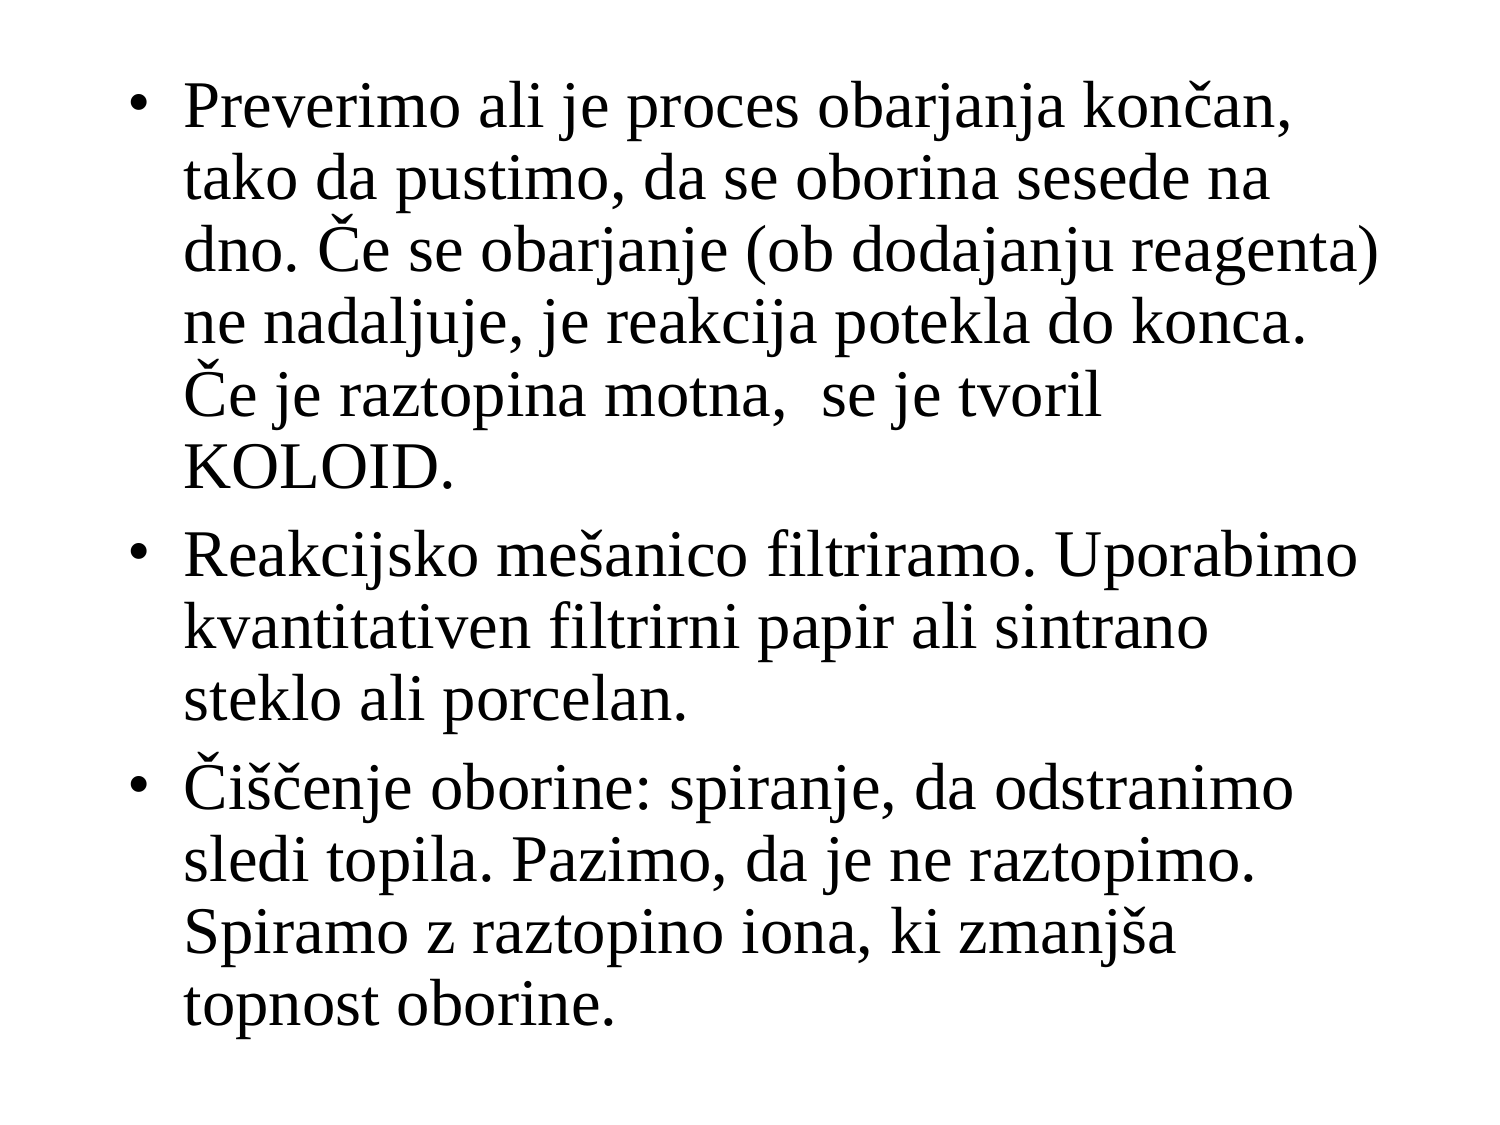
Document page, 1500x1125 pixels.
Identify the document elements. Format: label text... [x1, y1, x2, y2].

list Preverimo ali je proces obarjanja končan, tako da pustimo, da se oborina sesede na dno. Če se obarjanje (ob dodajanju reagenta) ne nadaljuje, je reakcija potekla do konca. Če je raztopina motna, se je tvoril KOLOID. Reakcijsko mešanico filtriramo. Uporabimo kvantitativen filtrirni papir ali sintrano steklo ali porcelan. Čiščenje oborine: spiranje, da odstranimo sledi topila. Pazimo, da je ne raztopimo. Spiramo z raztopino iona, ki zmanjša topnost oborine. [112, 62, 1401, 1051]
